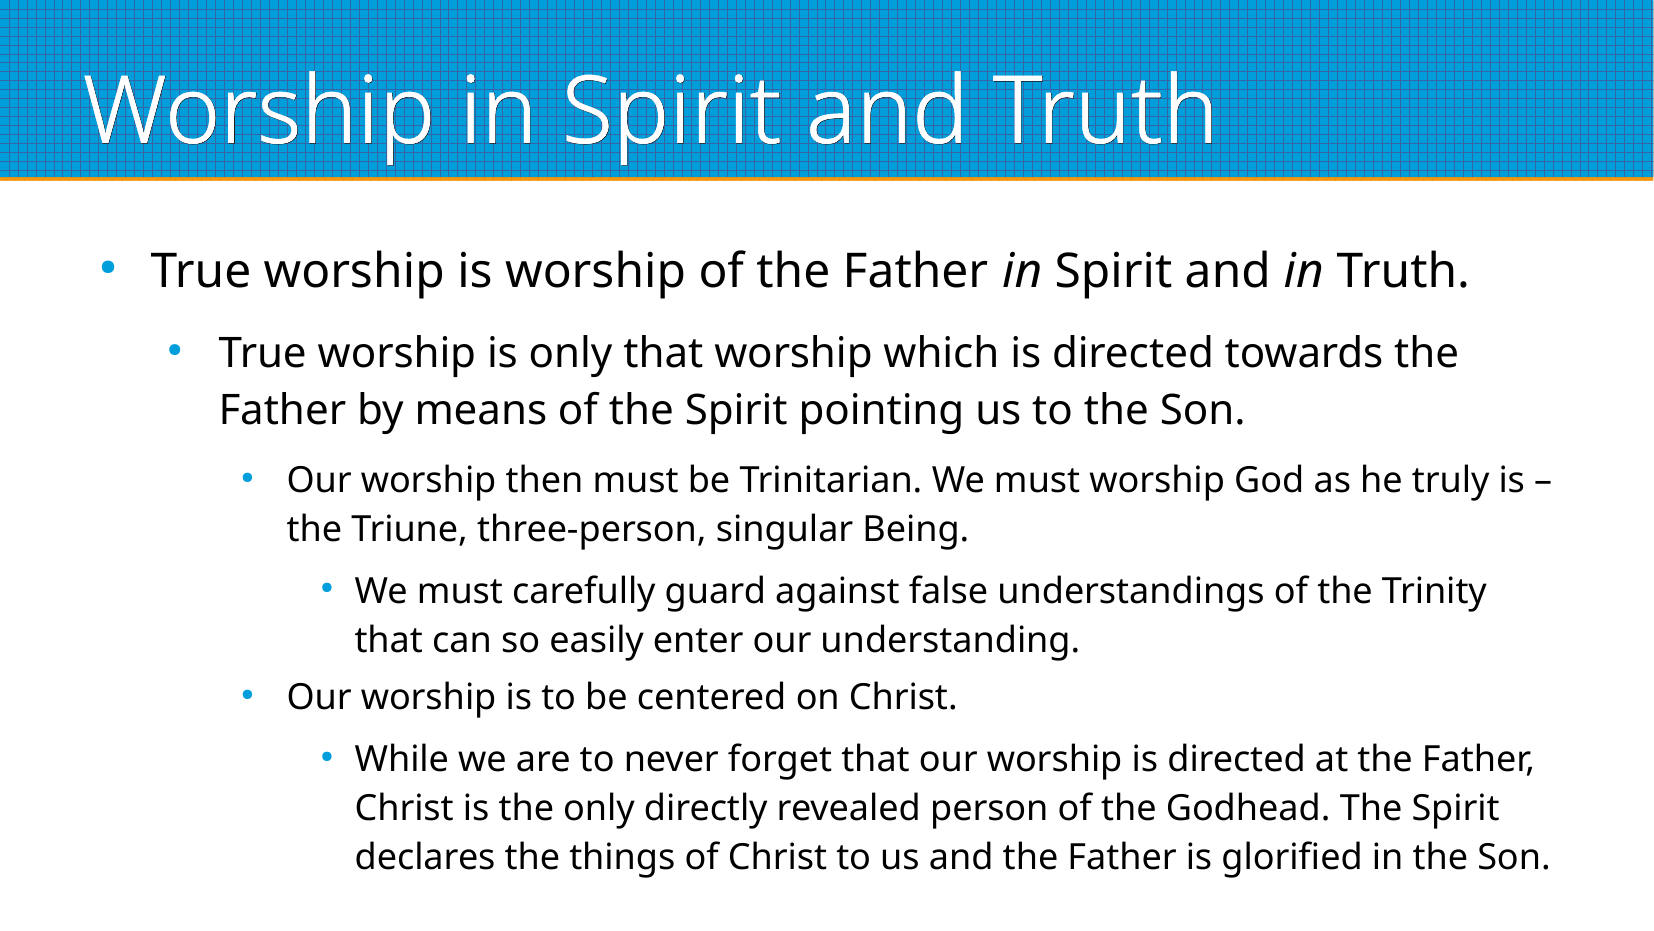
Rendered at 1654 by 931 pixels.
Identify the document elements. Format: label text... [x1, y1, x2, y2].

list True worship is worship of the Father in Spirit and in Truth. True worship is only that worship which is directed towards the Father by means of the Spirit pointing us to the Son. Our worship then must be Trinitarian. We must worship God as he truly is – the Triune, three-person, singular Being. We must carefully guard against false understandings of the Trinity that can so easily enter our understanding. Our worship is to be centered on Christ. While we are to never forget that our worship is directed at the Father, Christ is the only directly revealed person of the Godhead. The Spirit declares the things of Christ to us and the Father is glorified in the Son. [82, 236, 1563, 901]
title Worship in Spirit and Truth [82, 14, 1571, 171]
